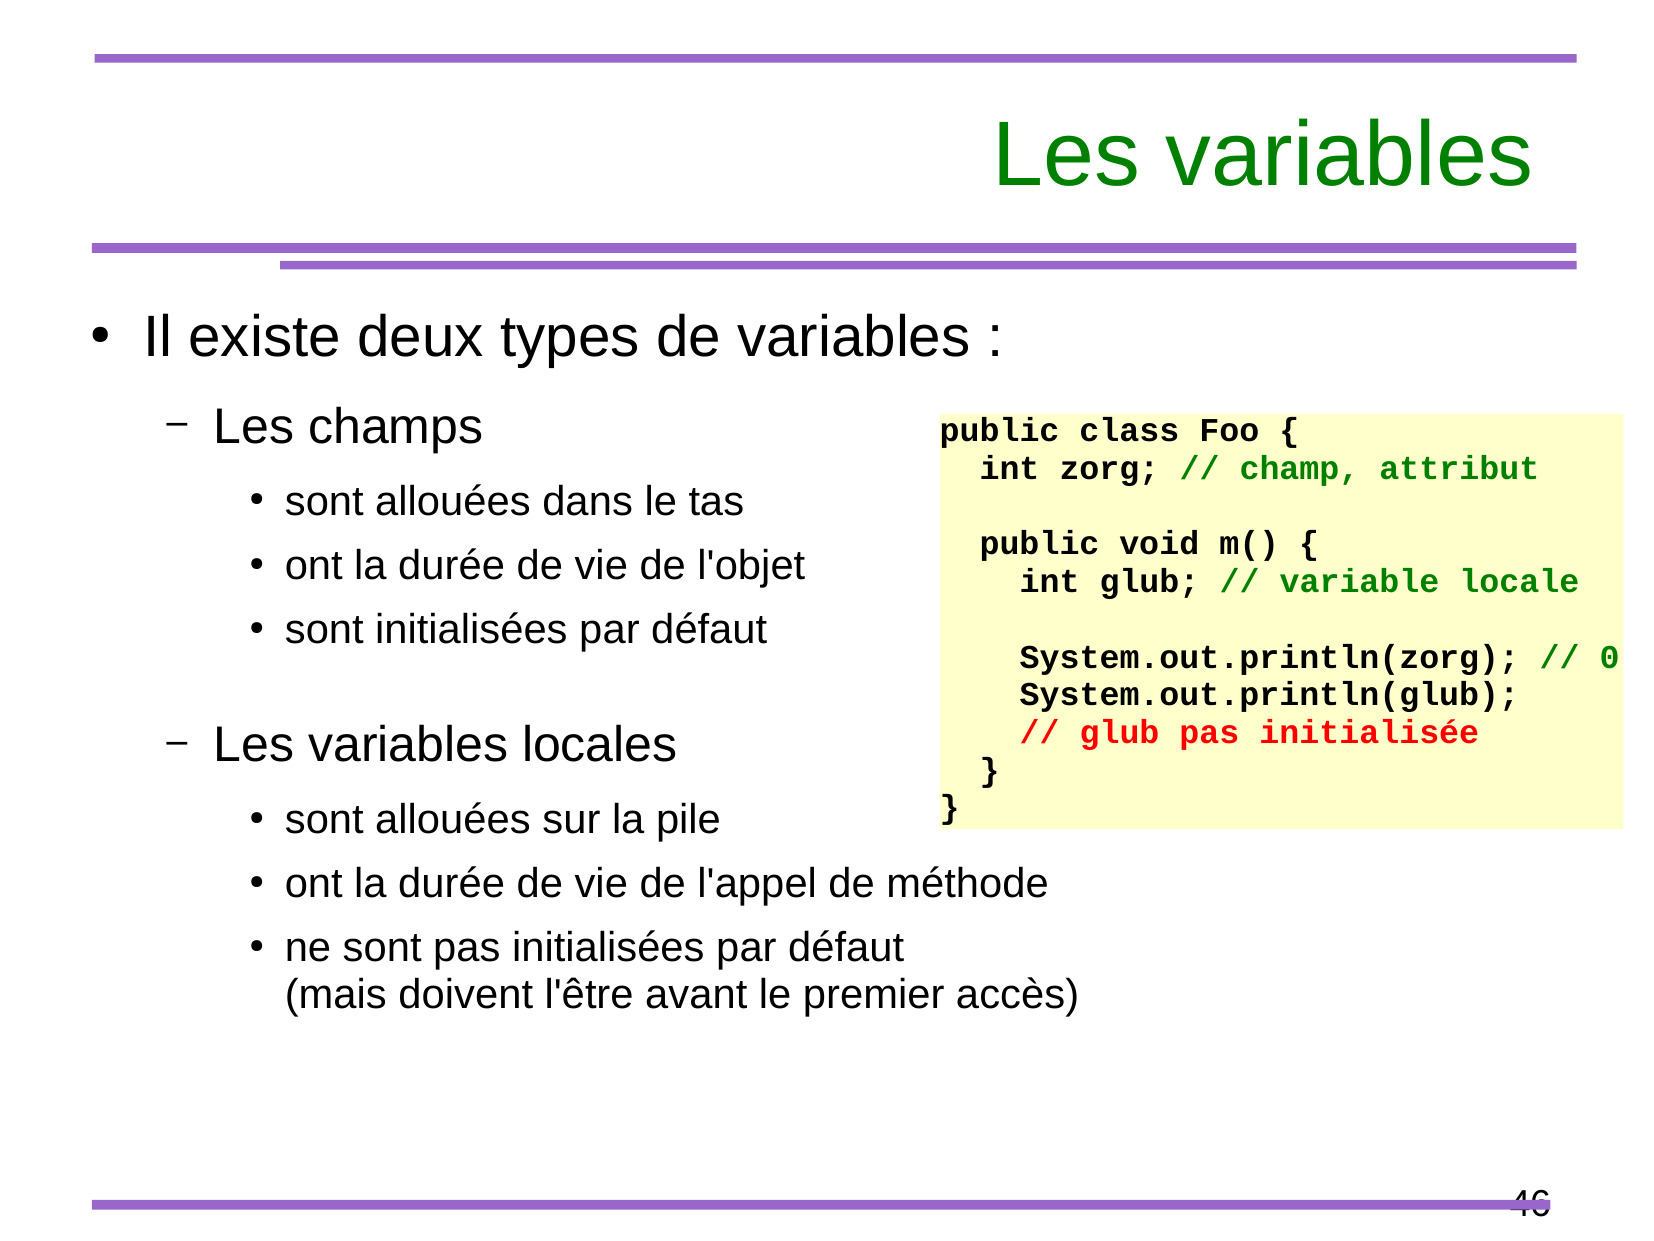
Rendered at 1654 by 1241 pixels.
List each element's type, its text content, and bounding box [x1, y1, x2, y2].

text_box public class Foo { int zorg; // champ, attribut public void m() { int glub; // variable locale System.out.println(zorg); // 0 System.out.println(glub); // glub pas initialisée } } [939, 413, 1624, 830]
list Il existe deux types de variables : Les champs sont allouées dans le tas ont la durée de vie de l'objet sont initialisées par défaut Les variables locales sont allouées sur la pile ont la durée de vie de l'appel de méthode ne sont pas initialisées par défaut (mais doivent l'être avant le premier accès) [72, 303, 1585, 1156]
title Les variables [121, 49, 1534, 257]
